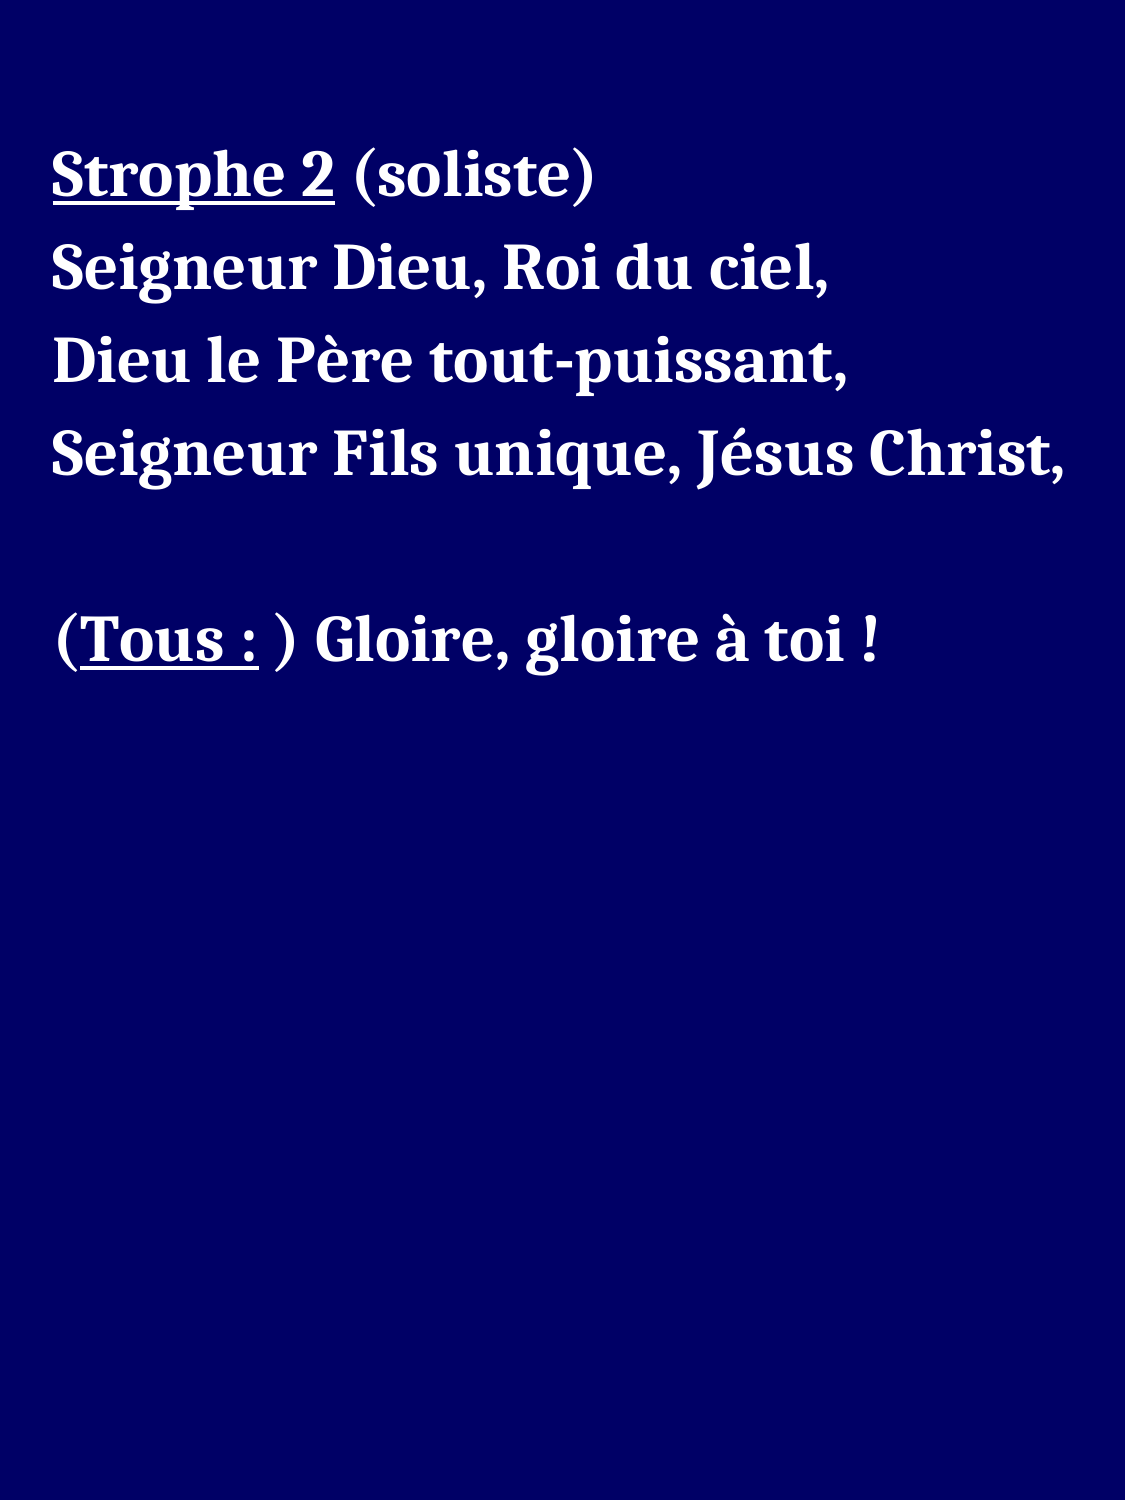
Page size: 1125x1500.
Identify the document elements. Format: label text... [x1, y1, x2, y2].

text_box Strophe 2 (soliste) Seigneur Dieu, Roi du ciel, Dieu le Père tout-puissant, Seigneur Fils unique, Jésus Christ, (Tous : ) Gloire, gloire à toi ! [35, 29, 1125, 1424]
